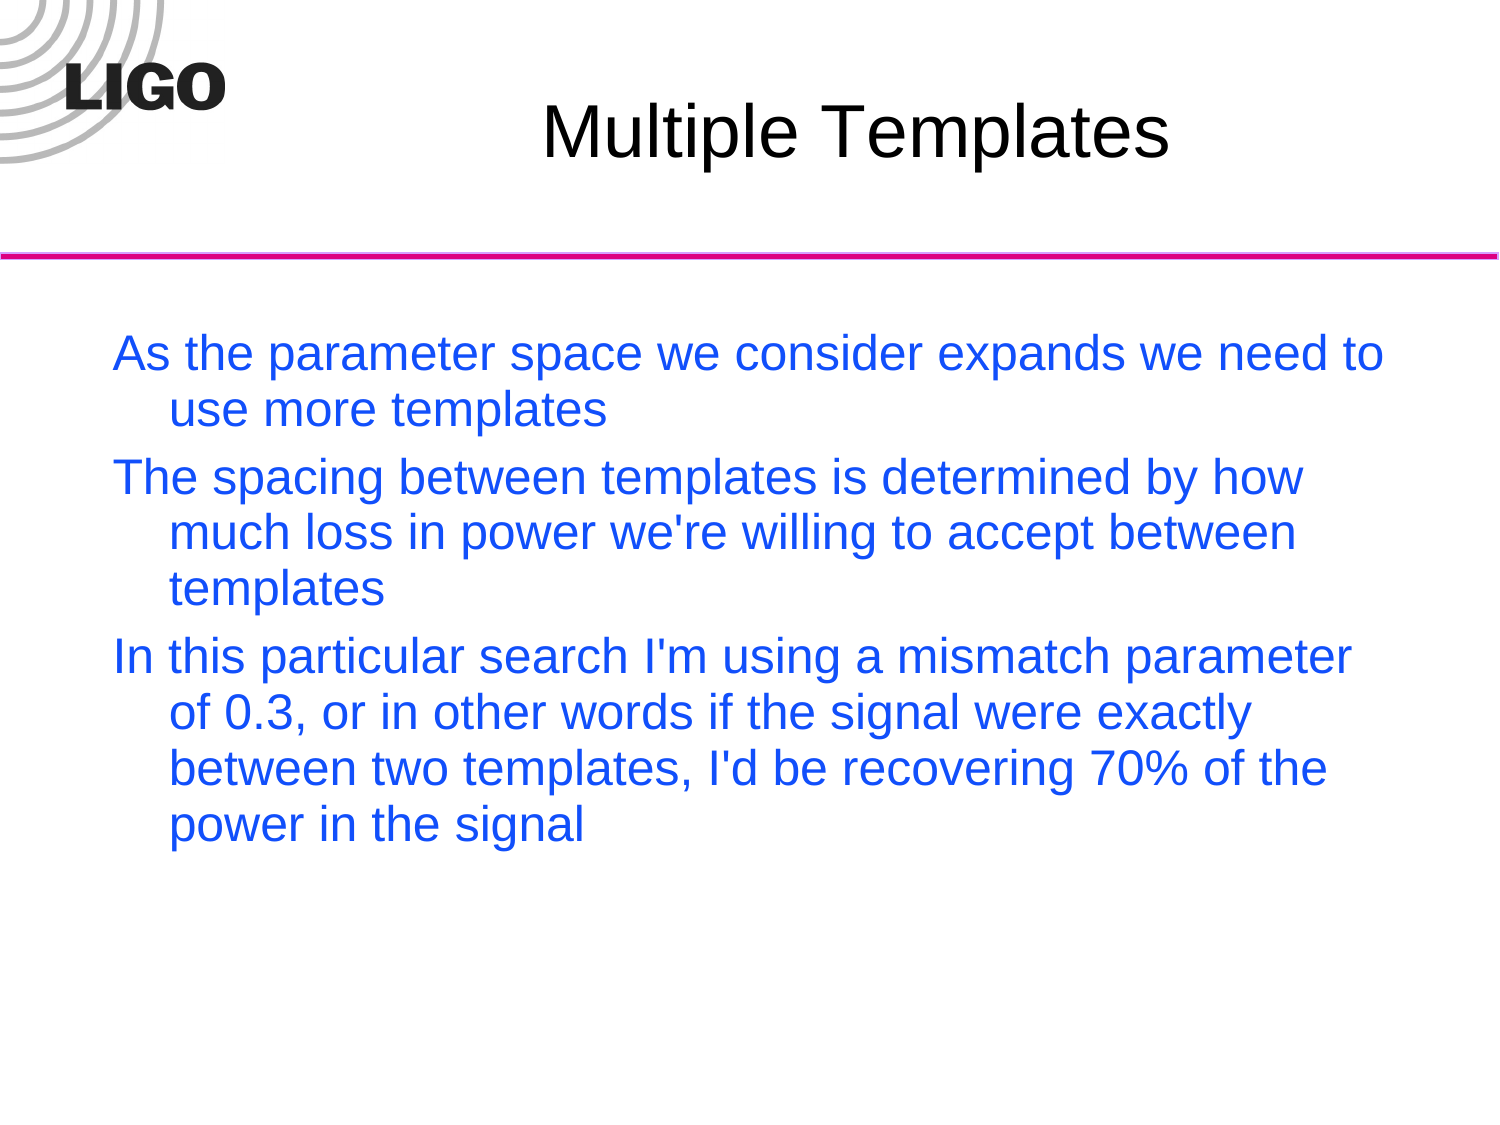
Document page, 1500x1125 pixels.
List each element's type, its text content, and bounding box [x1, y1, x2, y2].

title Multiple Templates [262, 37, 1450, 225]
list As the parameter space we consider expands we need to use more templates The spacing between templates is determined by how much loss in power we're willing to accept between templates In this particular search I'm using a mismatch parameter of 0.3, or in other words if the signal were exactly between two templates, I'd be recovering 70% of the power in the signal [112, 324, 1388, 1019]
